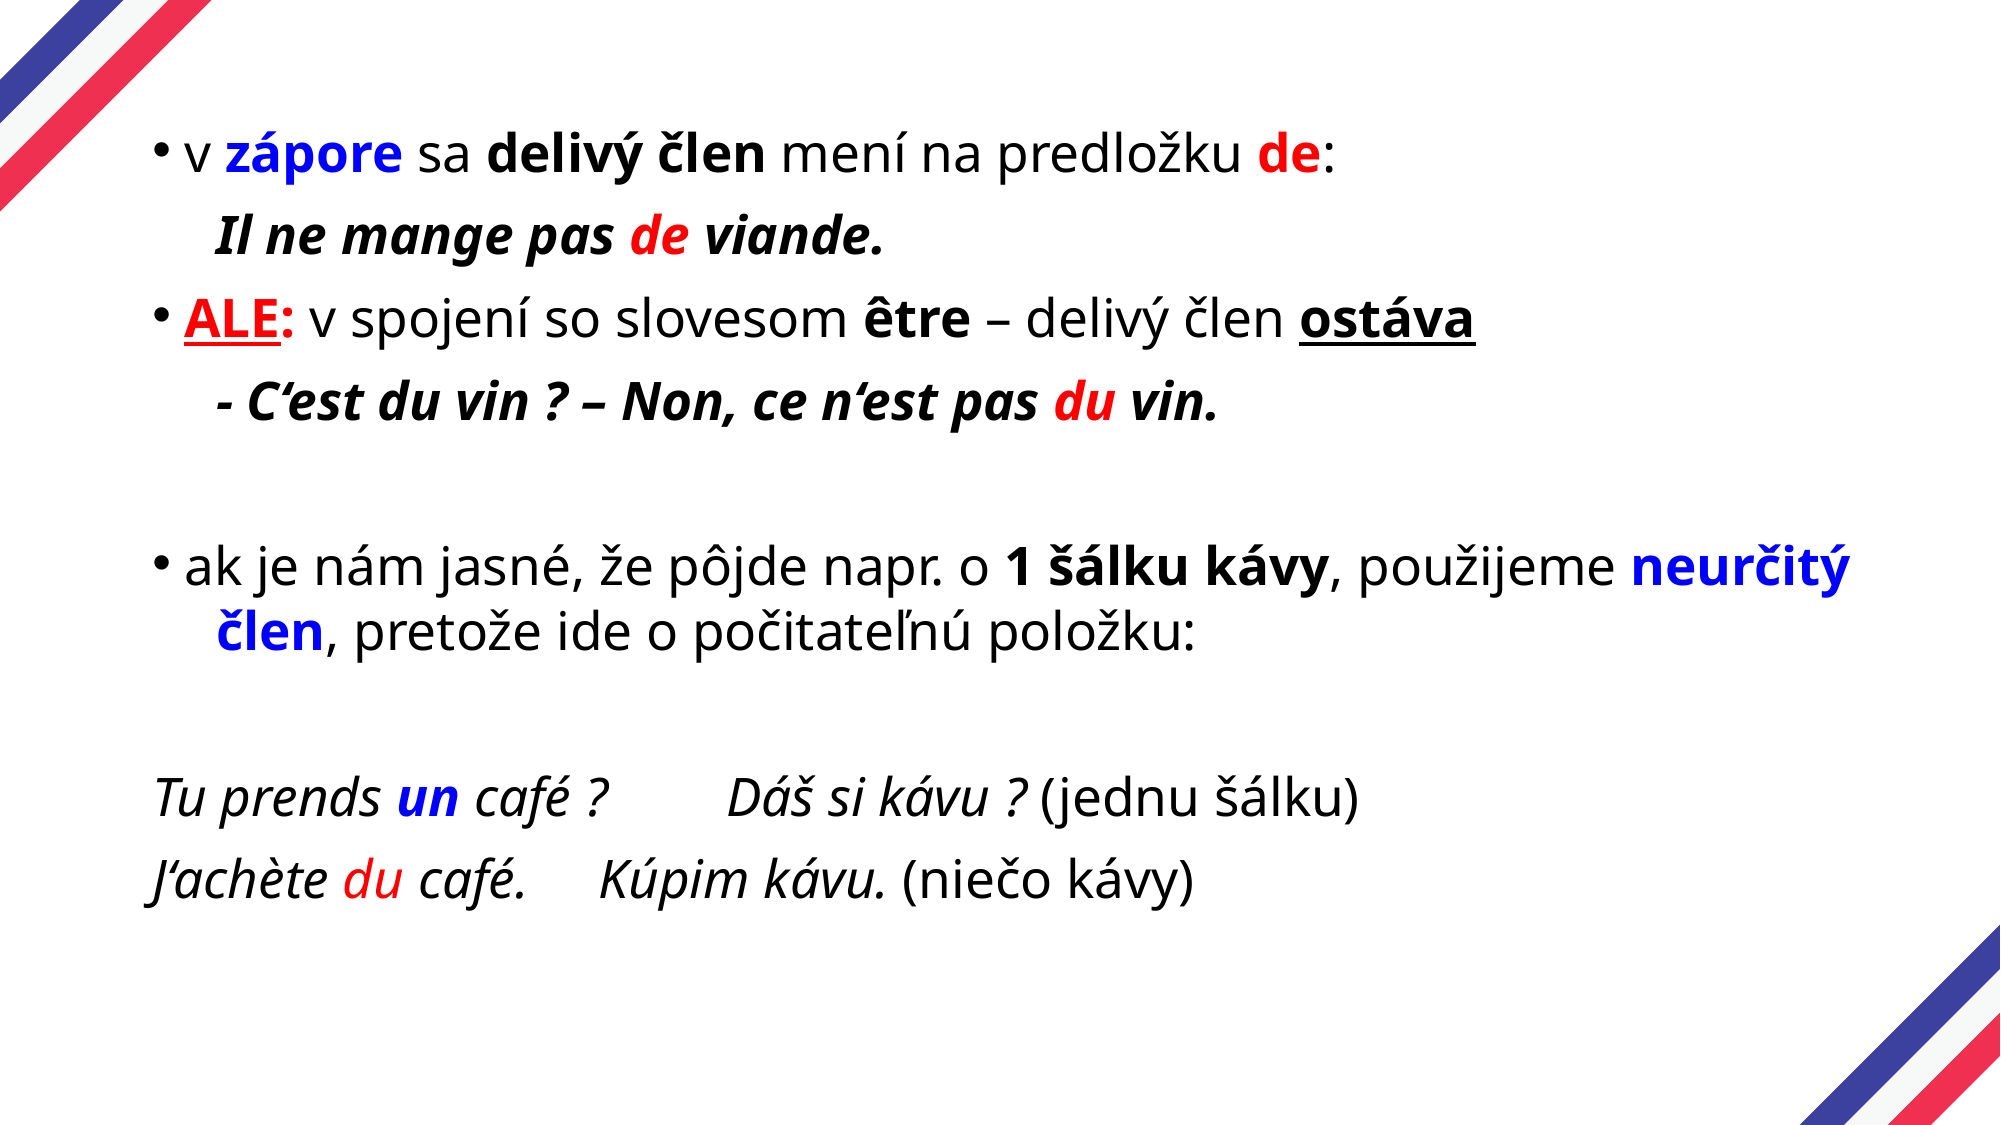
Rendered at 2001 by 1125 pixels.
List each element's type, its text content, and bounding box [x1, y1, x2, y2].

text_box [0, 0, 212, 212]
list v zápore sa delivý člen mení na predložku de: Il ne mange pas de viande. ALE: v spojení so slovesom être – delivý člen ostáva - C‘est du vin ? – Non, ce n‘est pas du vin. ak je nám jasné, že pôjde napr. o 1 šálku kávy, použijeme neurčitý člen, pretože ide o počitateľnú položku: Tu prends un café ? Dáš si kávu ? (jednu šálku) J‘achète du café. Kúpim kávu. (niečo kávy) [137, 112, 1920, 1014]
text_box [1799, 924, 2000, 1125]
